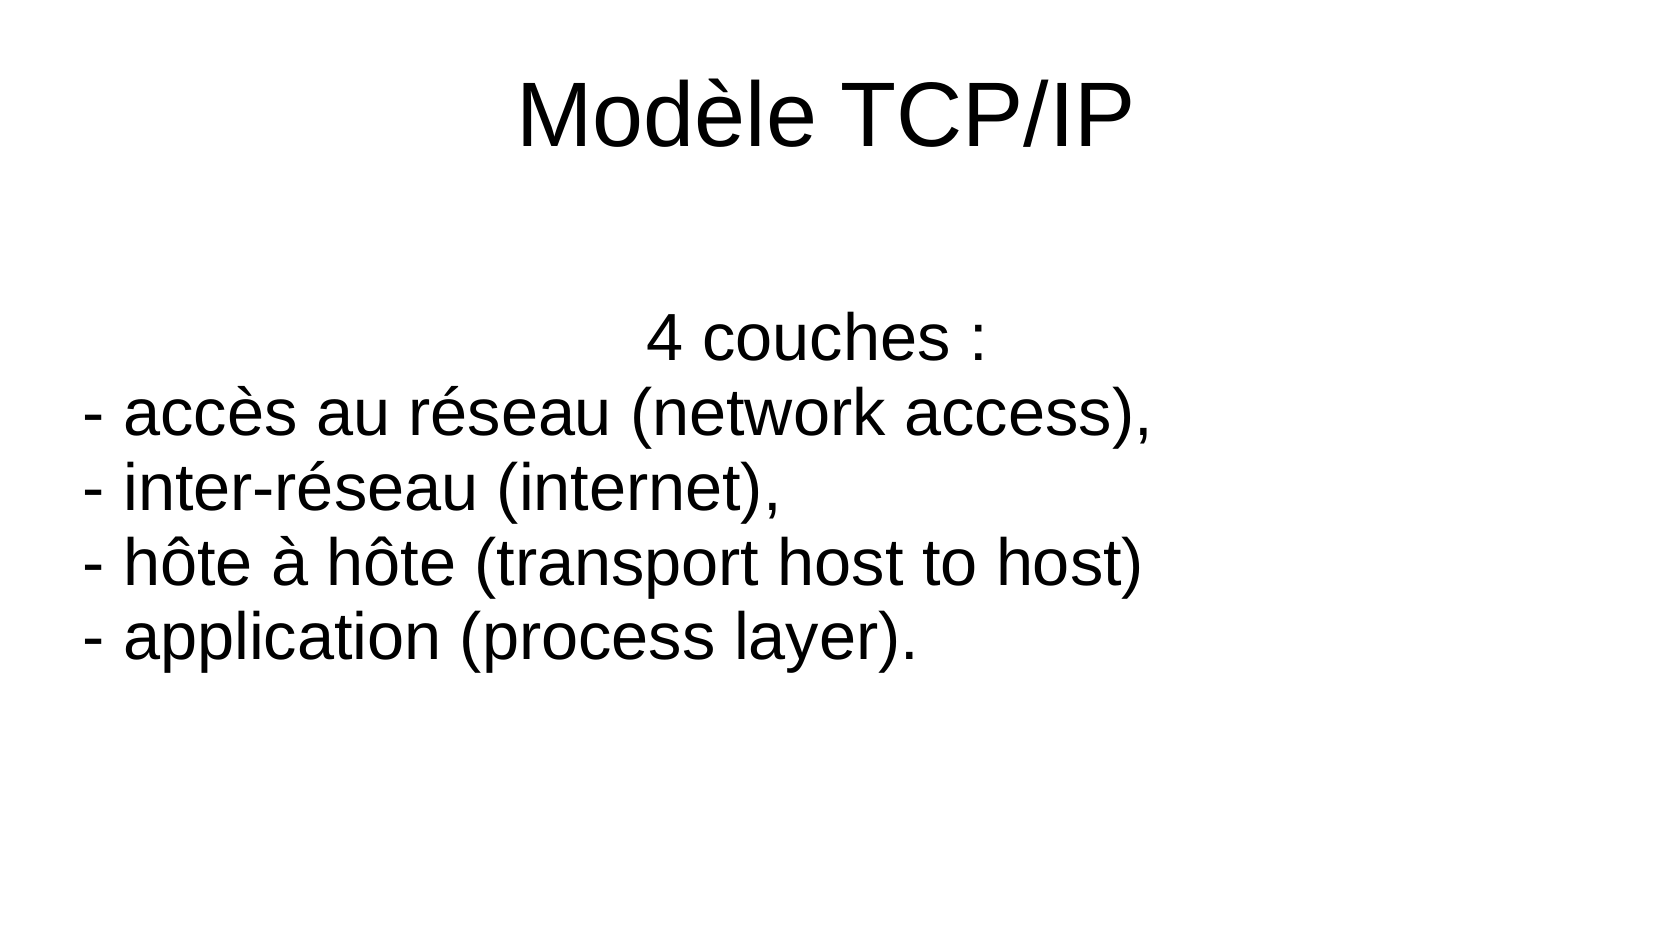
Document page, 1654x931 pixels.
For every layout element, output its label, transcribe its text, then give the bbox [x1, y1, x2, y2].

title Modèle TCP/IP [82, 37, 1571, 193]
subtitle 4 couches : - accès au réseau (network access), - inter-réseau (internet), - hôte à hôte (transport host to host) - application (process layer). [82, 217, 1571, 757]
